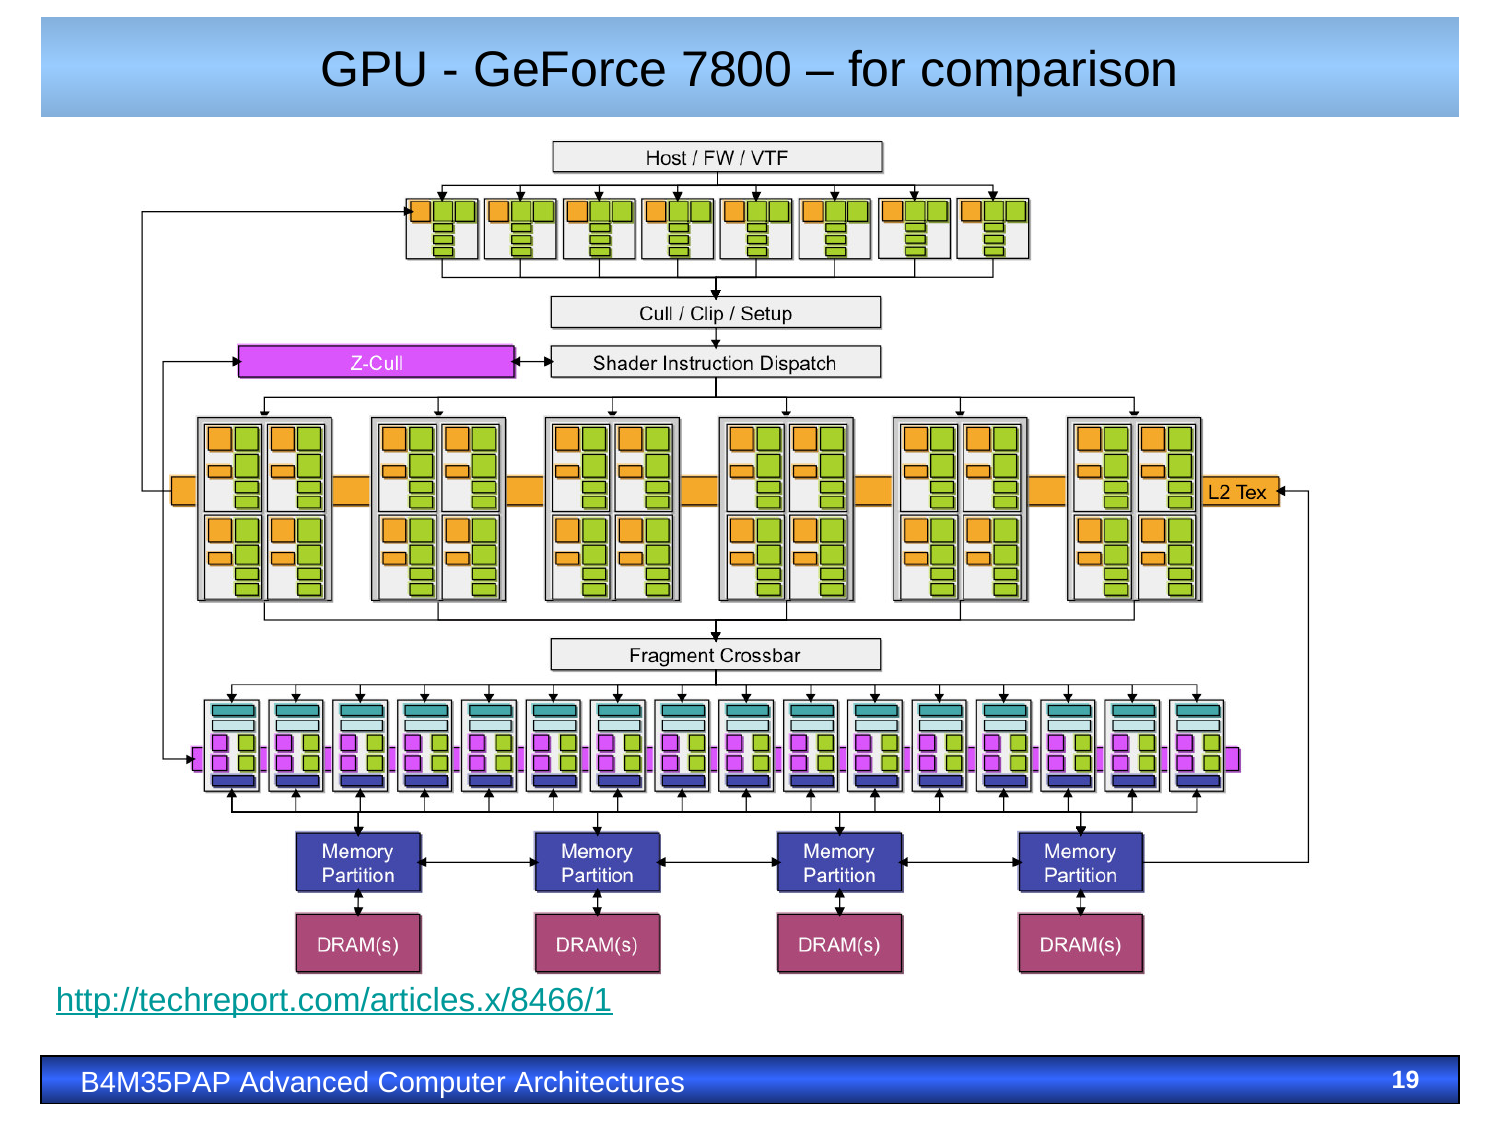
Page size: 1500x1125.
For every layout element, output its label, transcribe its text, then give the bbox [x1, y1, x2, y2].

title GPU - GeForce 7800 – for comparison [41, 17, 1459, 117]
text_box http://techreport.com/articles.x/8466/1 [41, 970, 1118, 1026]
picture [132, 131, 1315, 976]
